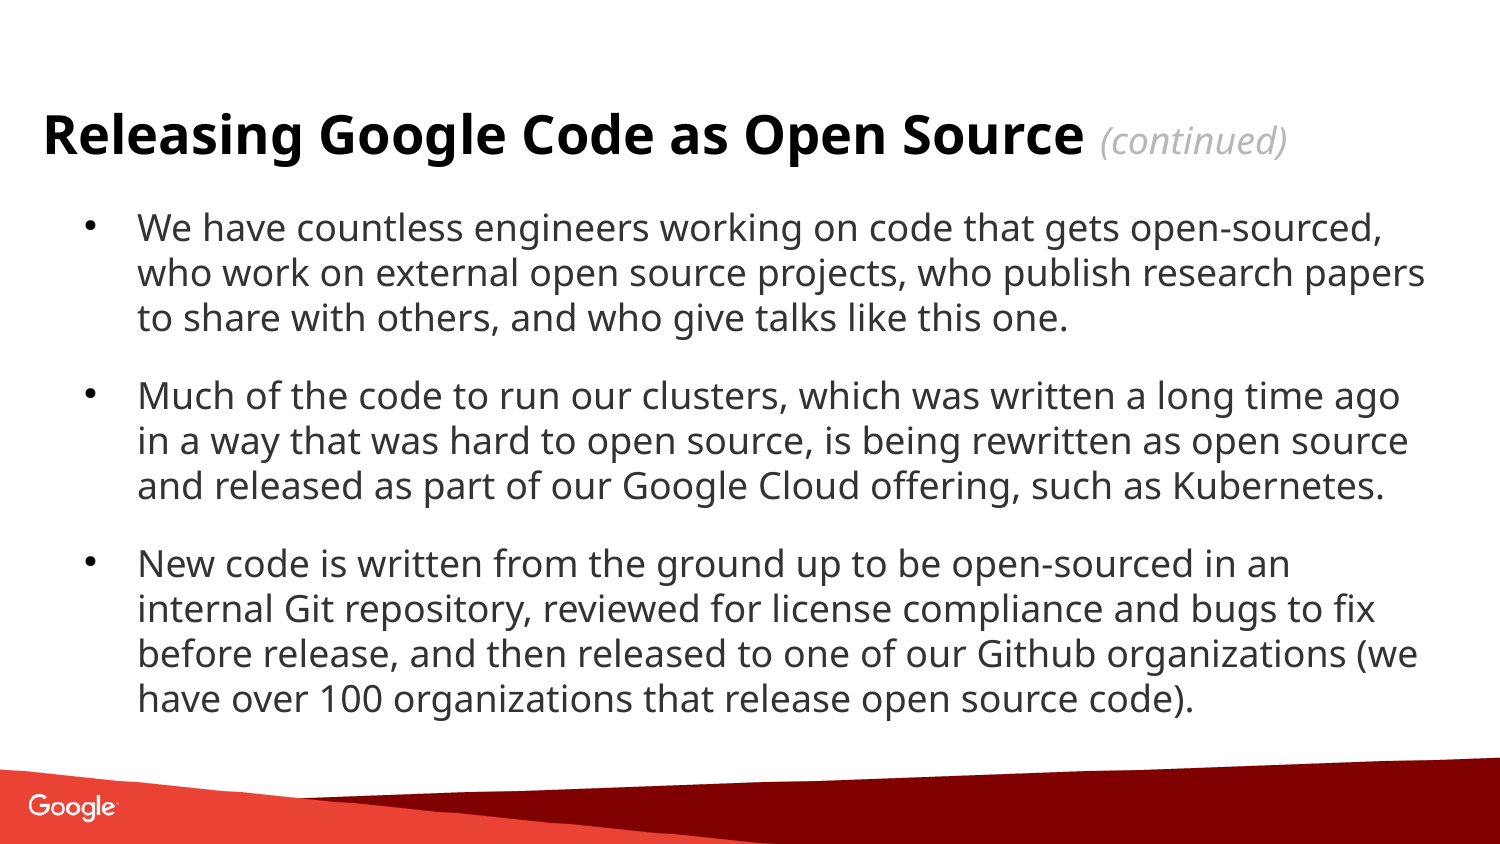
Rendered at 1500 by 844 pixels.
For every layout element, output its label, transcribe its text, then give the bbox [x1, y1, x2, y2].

text_box Releasing Google Code as Open Source (continued) [27, 85, 1478, 210]
list We have countless engineers working on code that gets open-sourced, who work on external open source projects, who publish research papers to share with others, and who give talks like this one. Much of the code to run our clusters, which was written a long time ago in a way that was hard to open source, is being rewritten as open source and released as part of our Google Cloud offering, such as Kubernetes. New code is written from the ground up to be open-sourced in an internal Git repository, reviewed for license compliance and bugs to fix before release, and then released to one of our Github organizations (we have over 100 organizations that release open source code). [51, 210, 1449, 750]
picture [0, 0, 1500, 844]
